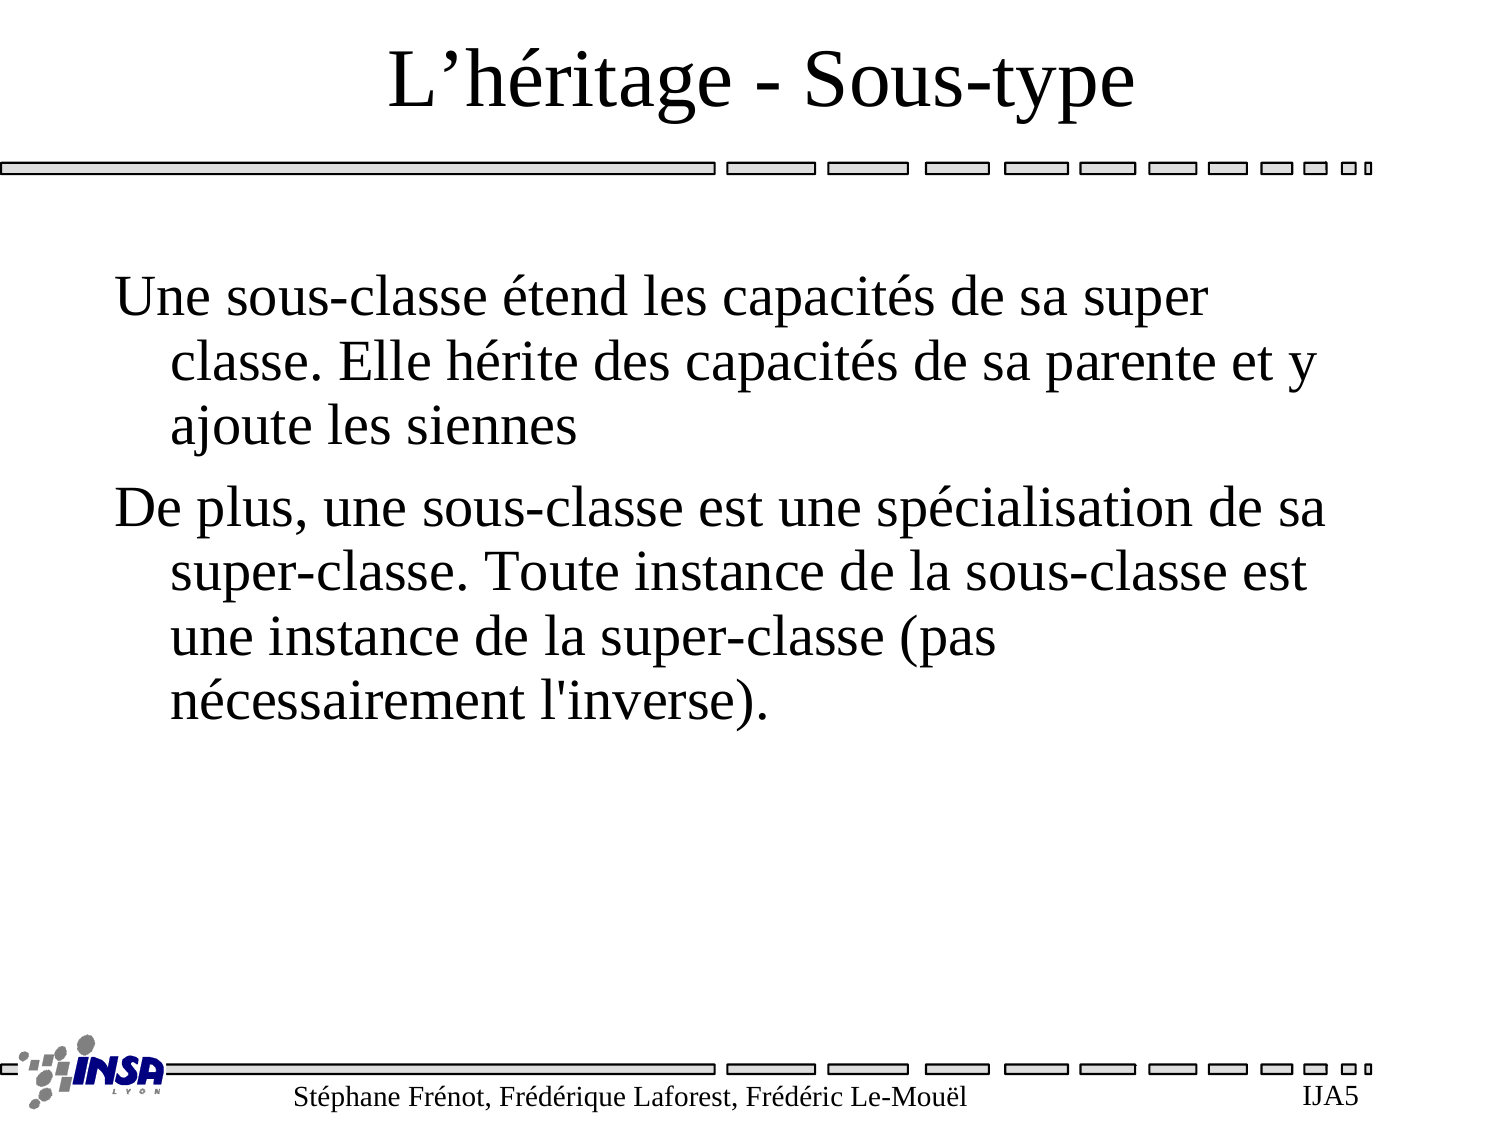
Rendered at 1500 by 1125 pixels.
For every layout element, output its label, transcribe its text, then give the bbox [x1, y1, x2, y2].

list Une sous-classe étend les capacités de sa super classe. Elle hérite des capacités de sa parente et y ajoute les siennes De plus, une sous-classe est une spécialisation de sa super-classe. Toute instance de la sous-classe est une instance de la super-classe (pas nécessairement l'inverse). [99, 174, 1375, 1000]
title L’héritage - Sous-type [125, 0, 1400, 162]
